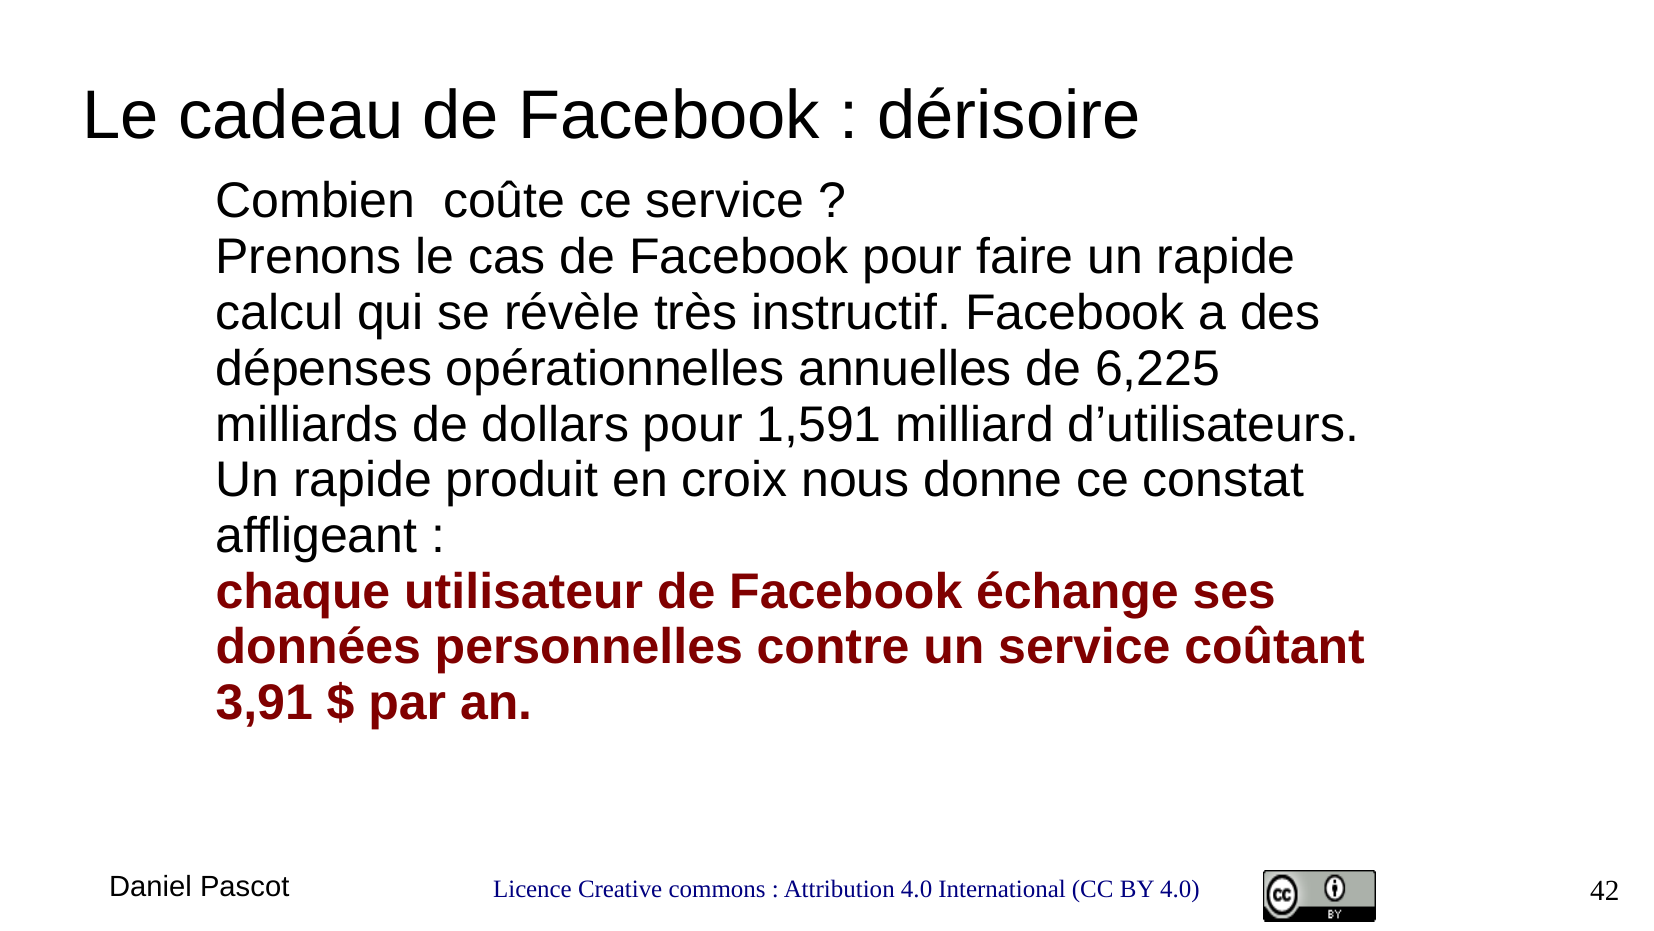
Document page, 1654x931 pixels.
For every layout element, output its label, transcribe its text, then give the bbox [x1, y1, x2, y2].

title Le cadeau de Facebook : dérisoire [82, 37, 1571, 193]
text_box Combien coûte ce service ? Prenons le cas de Facebook pour faire un rapide calcul qui se révèle très instructif. Facebook a des dépenses opérationnelles annuelles de 6,225 milliards de dollars pour 1,591 milliard d’utilisateurs. Un rapide produit en croix nous donne ce constat affligeant : chaque utilisateur de Facebook échange ses données personnelles contre un service coûtant 3,91 $ par an. [200, 165, 1382, 905]
picture [1263, 905, 1376, 922]
